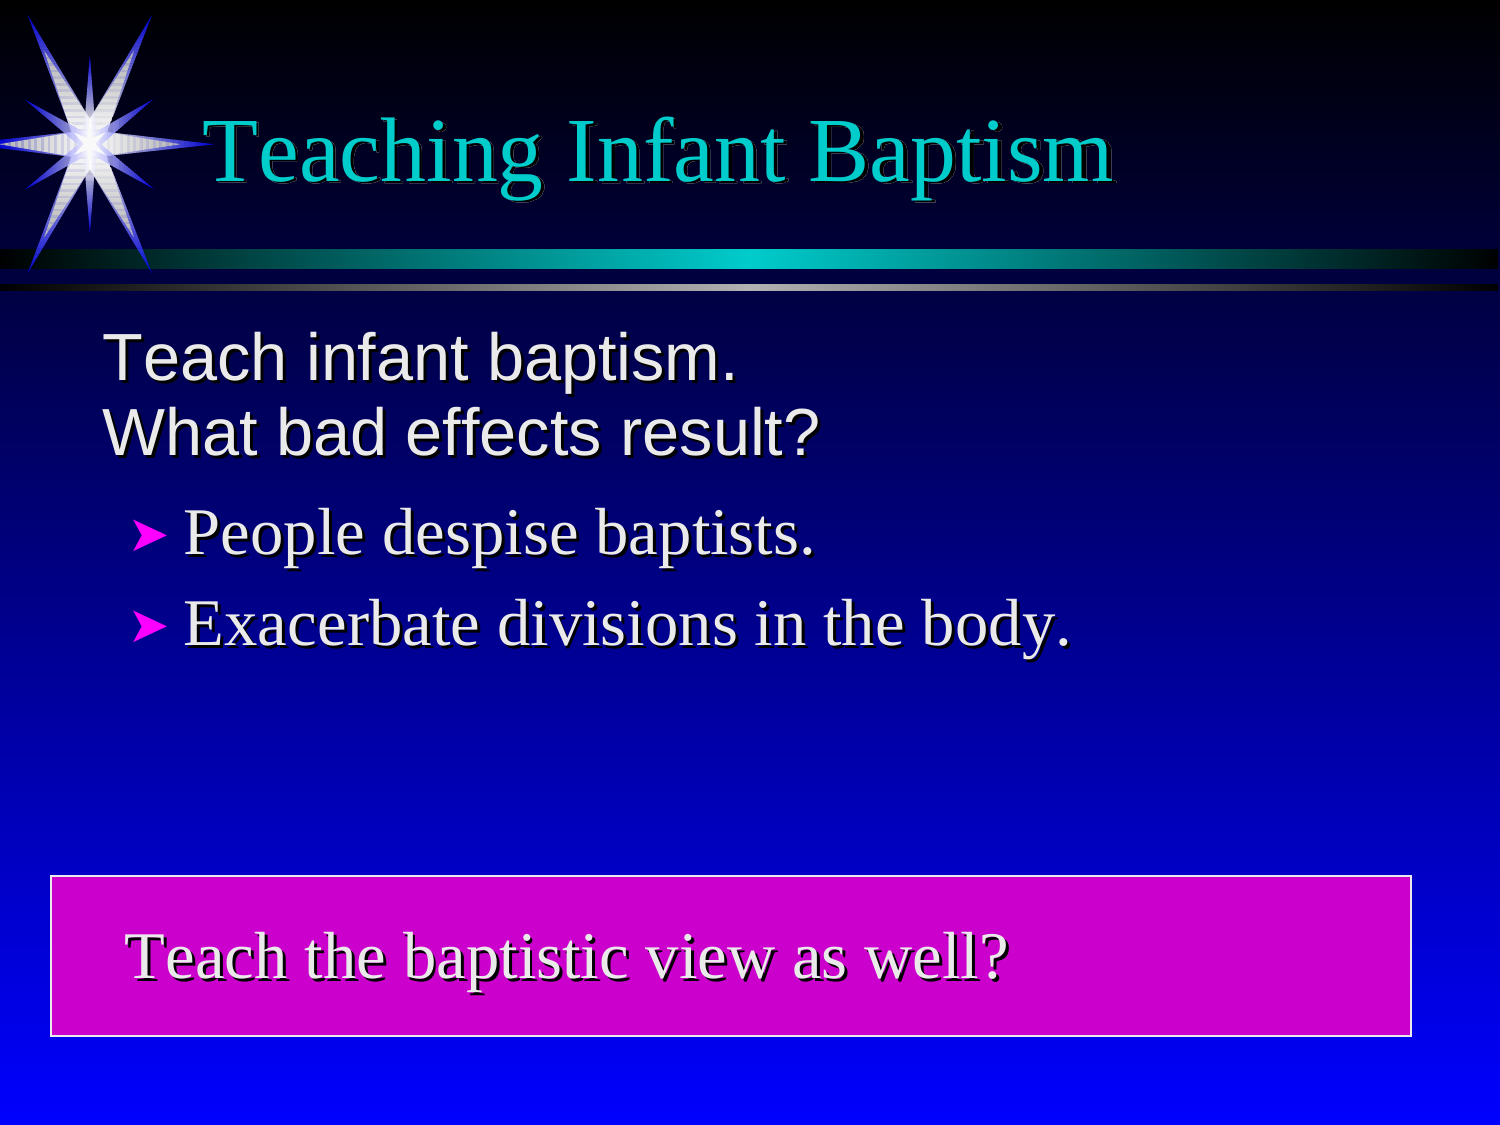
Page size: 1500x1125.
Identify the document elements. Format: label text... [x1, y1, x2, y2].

title Teaching Infant Baptism [187, 56, 1463, 244]
text_box you [127, 233, 139, 239]
text_box Teach the baptistic view as well? [50, 875, 1412, 1037]
list People despise baptists. Exacerbate divisions in the body. [112, 487, 1476, 926]
text_box you [40, 233, 52, 239]
text_box Teach infant baptism. What bad effects result? [87, 312, 1488, 478]
